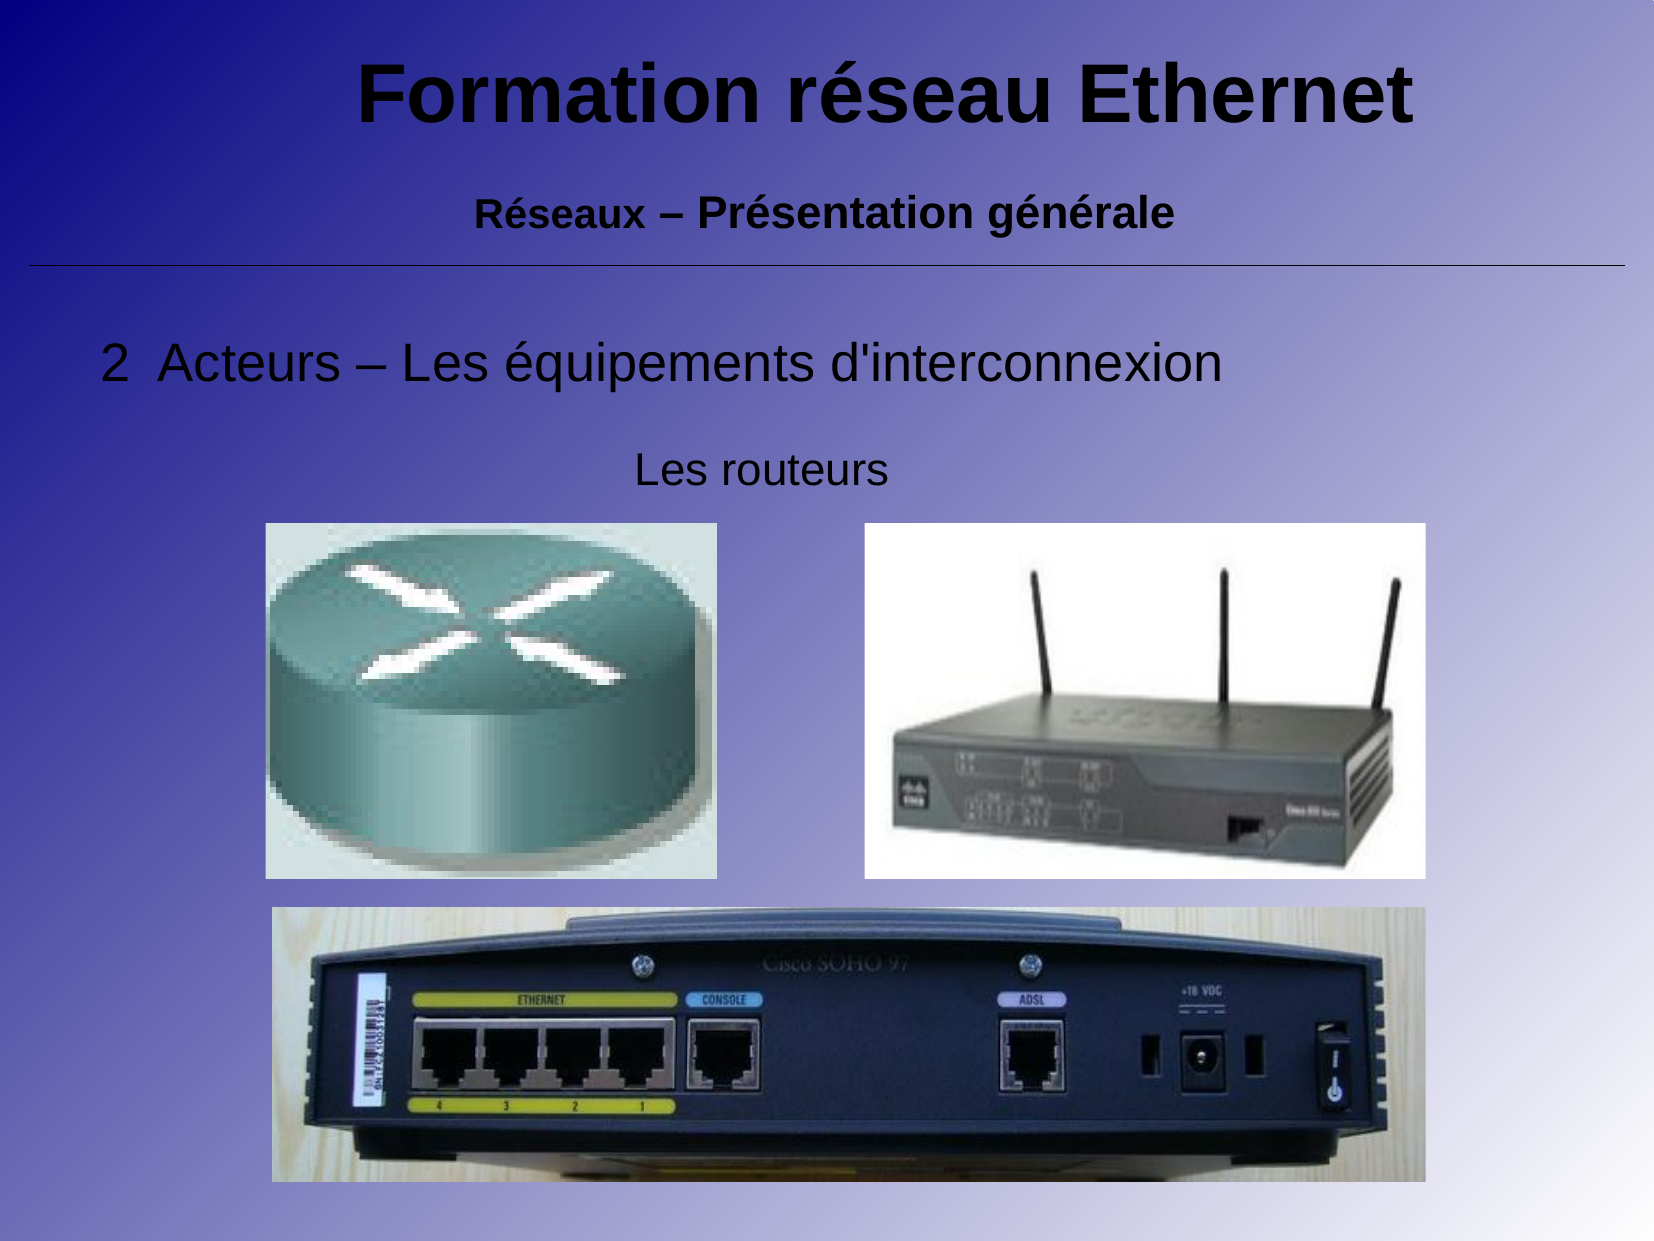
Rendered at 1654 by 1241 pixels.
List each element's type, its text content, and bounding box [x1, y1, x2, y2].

picture [265, 523, 717, 879]
picture [864, 523, 1426, 879]
text_box Les routeurs [620, 436, 905, 502]
text_box Formation réseau Ethernet [324, 39, 1447, 148]
text_box 2 Acteurs – Les équipements d'interconnexion [85, 324, 1241, 401]
text_box Réseaux – Présentation générale [29, 177, 1621, 265]
text_box Réseaux – Présentation générale [29, 266, 1621, 354]
picture [272, 907, 1426, 1182]
